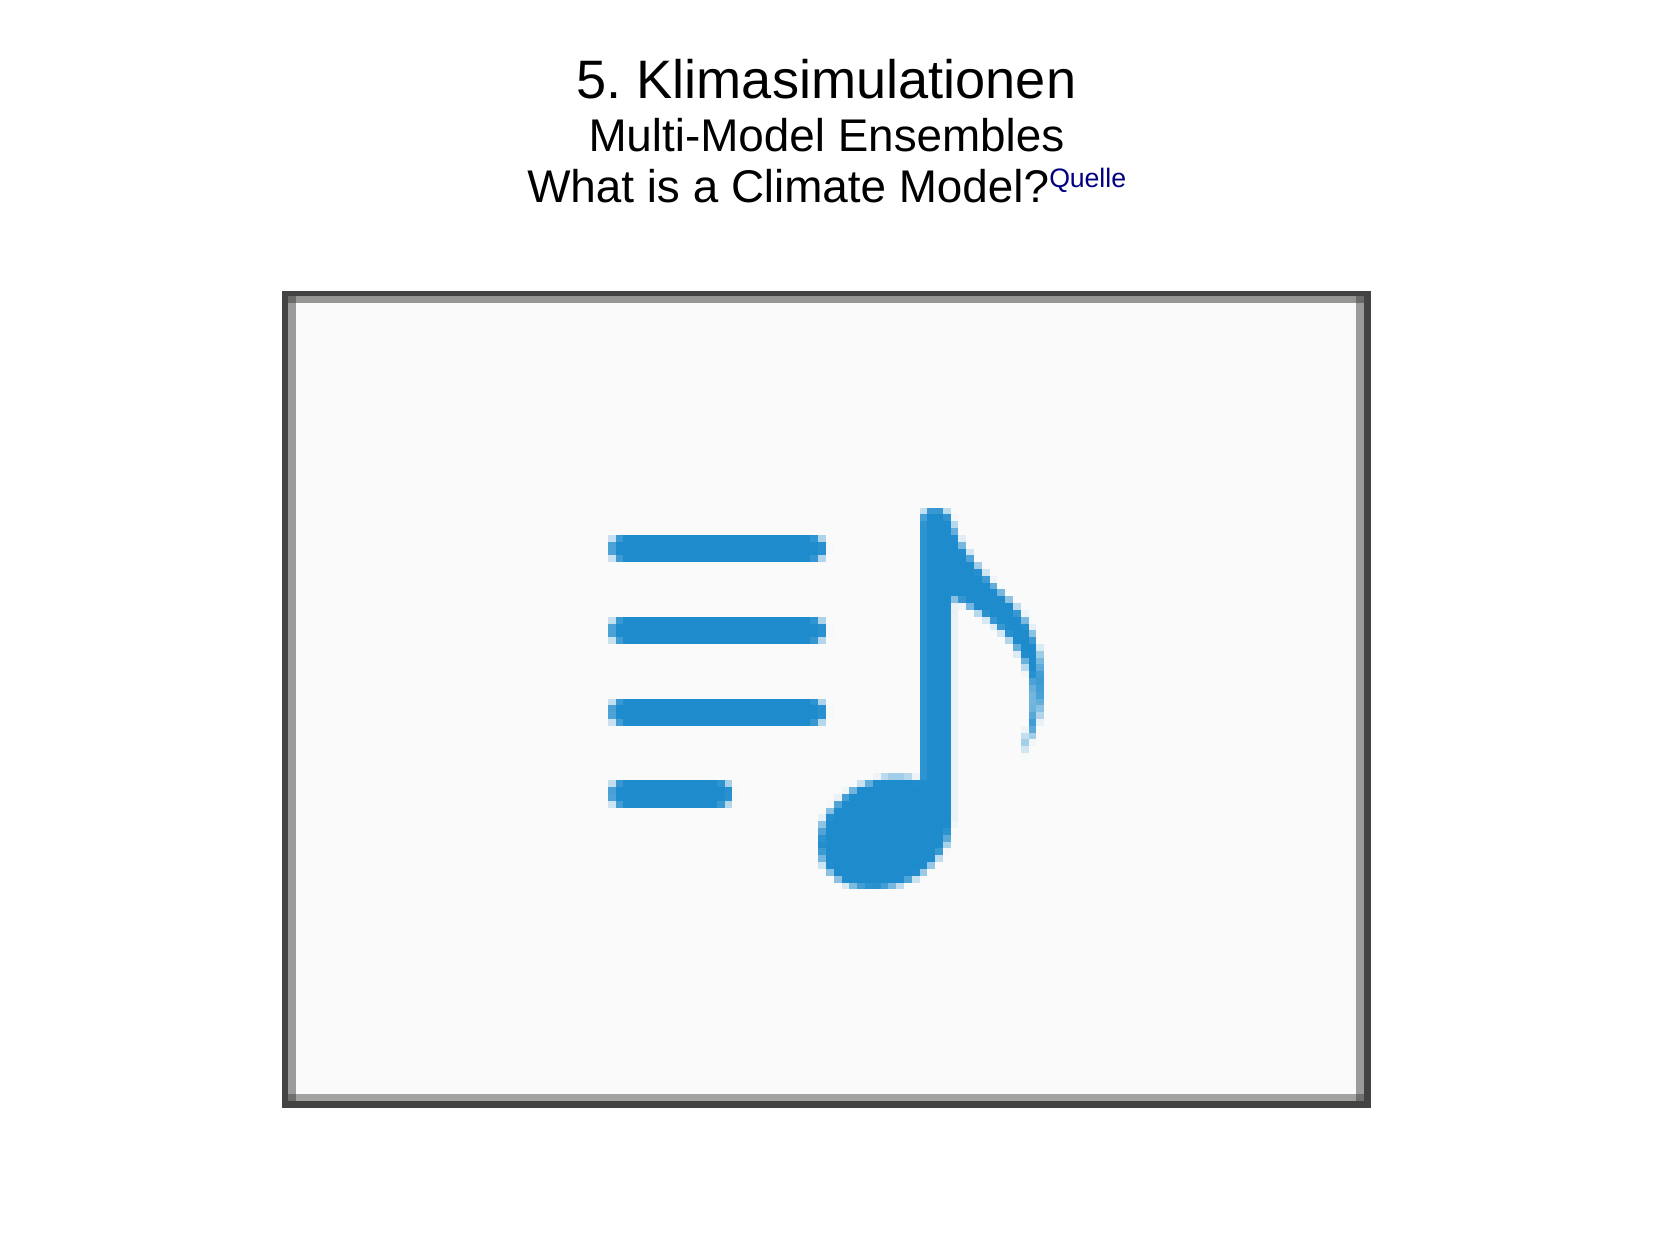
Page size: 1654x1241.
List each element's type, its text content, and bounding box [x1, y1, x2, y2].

text_box [281, 290, 1373, 1109]
title 5. Klimasimulationen Multi-Model Ensembles What is a Climate Model?Quelle [82, 49, 1571, 257]
